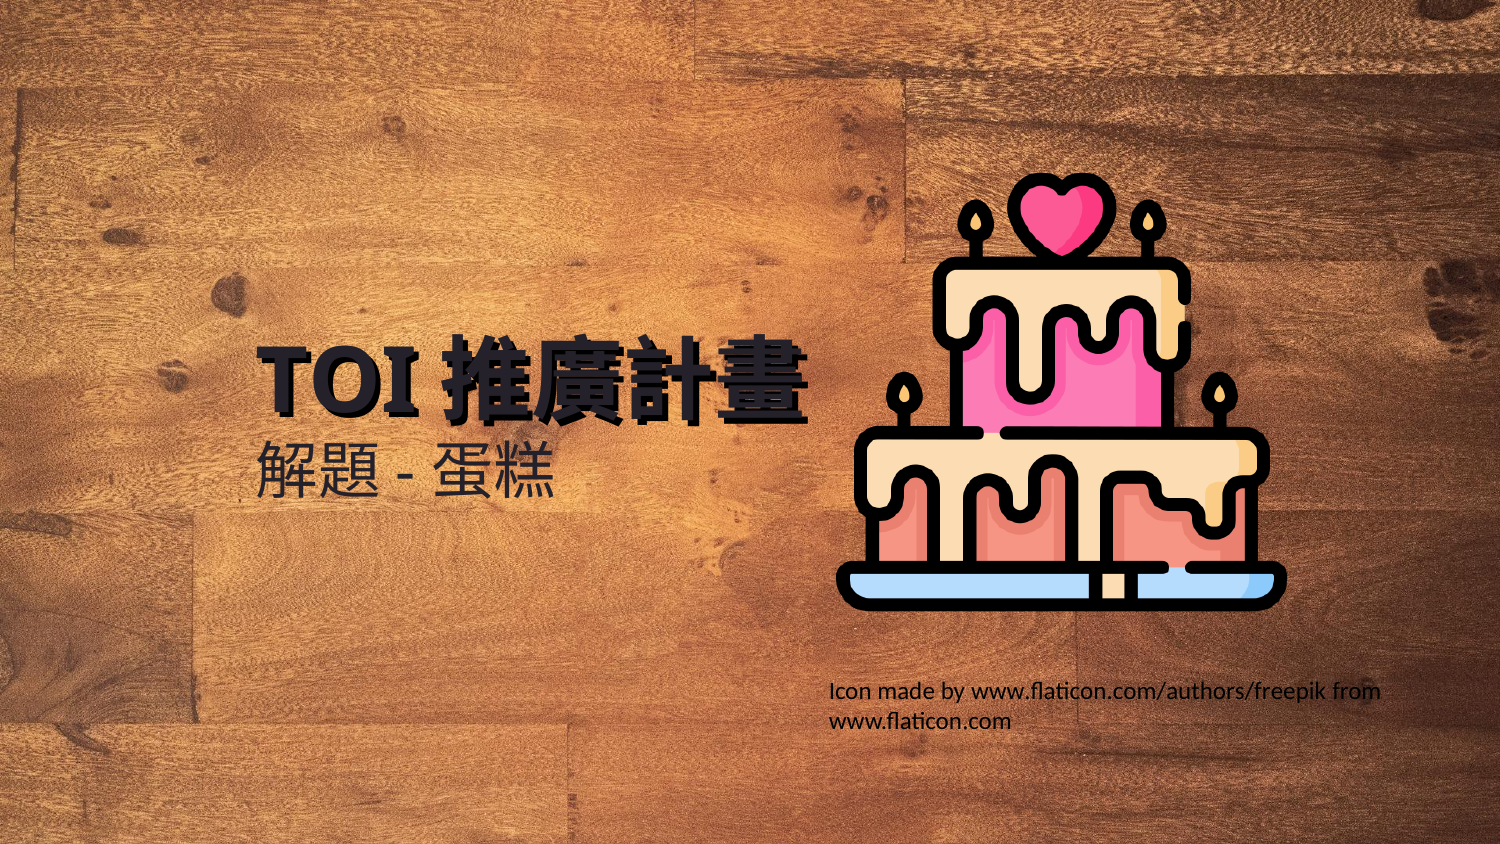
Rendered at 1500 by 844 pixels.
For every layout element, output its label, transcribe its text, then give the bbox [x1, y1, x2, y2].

picture [836, 166, 1287, 617]
title TOI推廣計畫 解題-蛋糕 [240, 262, 836, 565]
text_box Icon made by www.flaticon.com/authors/freepik from www.flaticon.com [814, 667, 1427, 742]
